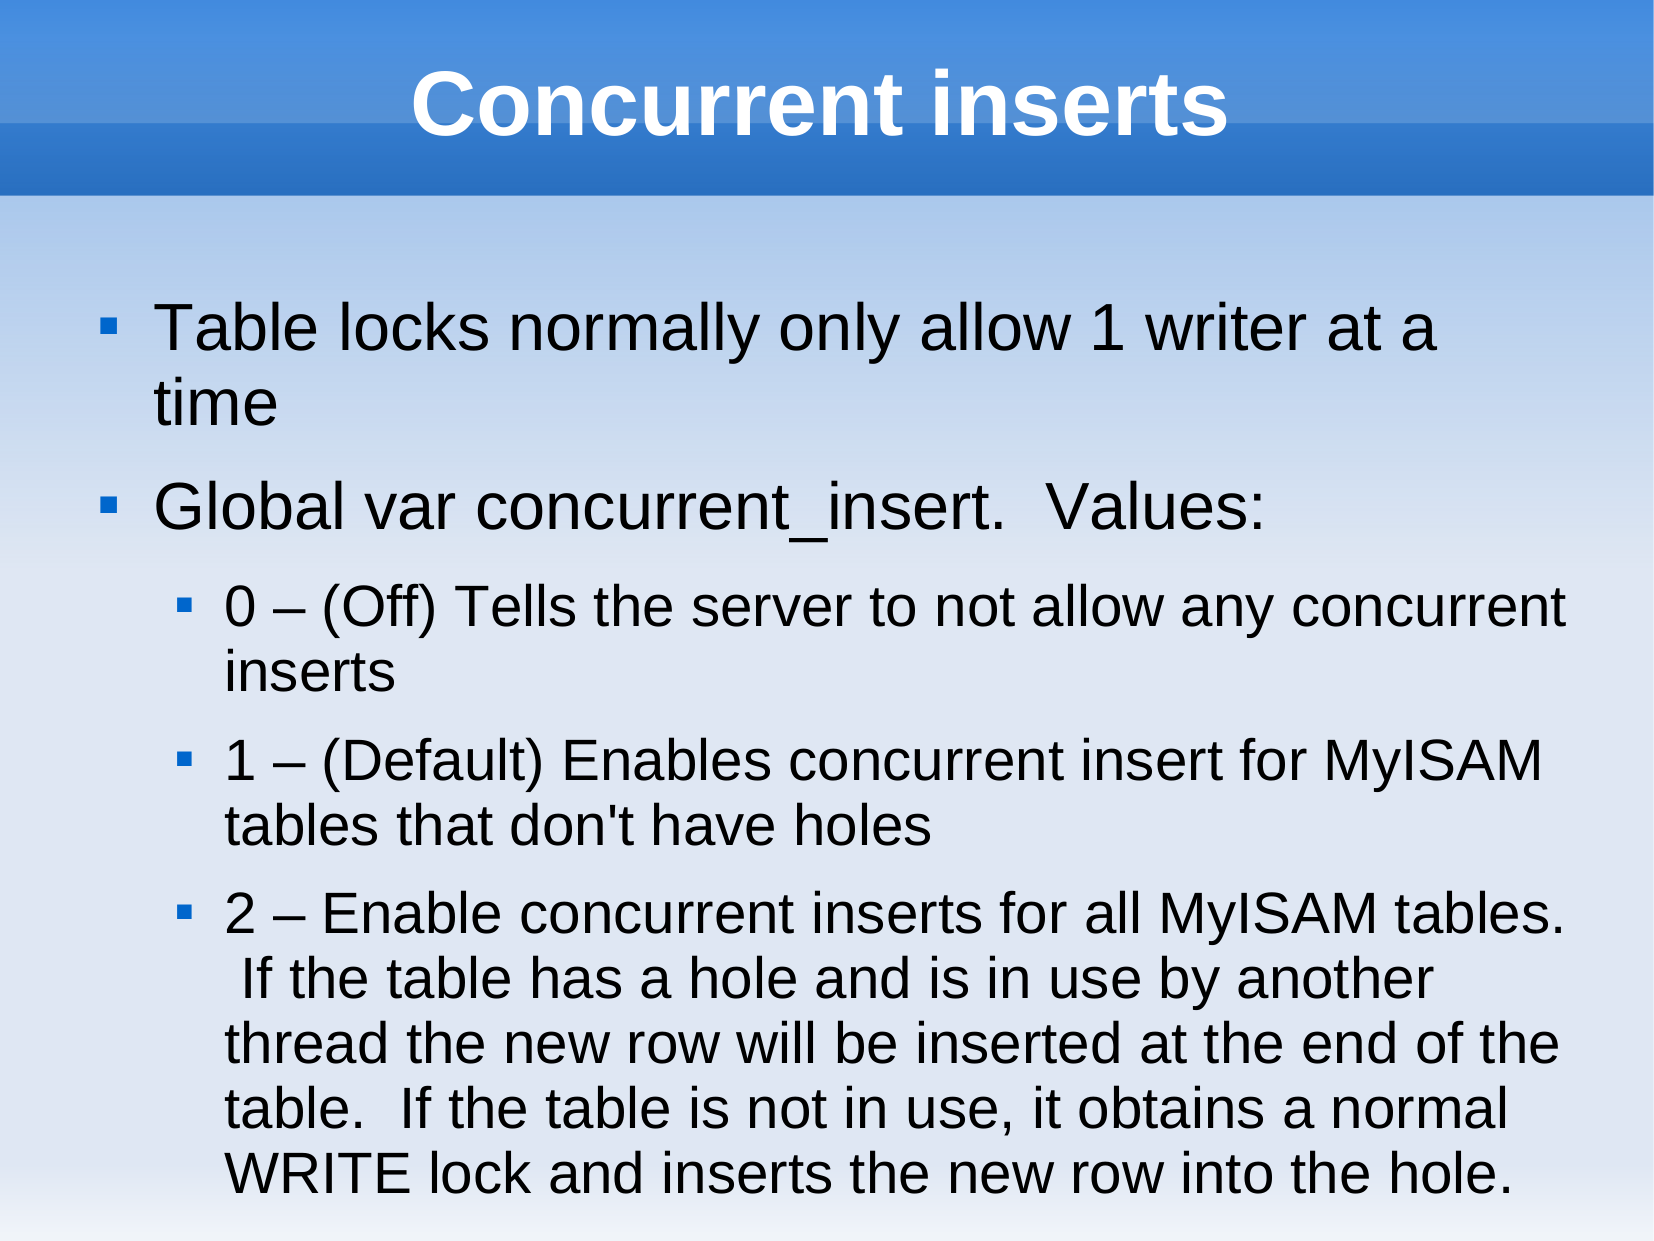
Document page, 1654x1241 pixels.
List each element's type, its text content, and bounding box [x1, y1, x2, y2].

title Concurrent inserts [76, 0, 1565, 208]
picture [0, 0, 1654, 1241]
list Table locks normally only allow 1 writer at a time Global var concurrent_insert. Values: 0 – (Off) Tells the server to not allow any concurrent inserts 1 – (Default) Enables concurrent insert for MyISAM tables that don't have holes 2 – Enable concurrent inserts for all MyISAM tables. If the table has a hole and is in use by another thread the new row will be inserted at the end of the table. If the table is not in use, it obtains a normal WRITE lock and inserts the new row into the hole. [82, 290, 1571, 1207]
